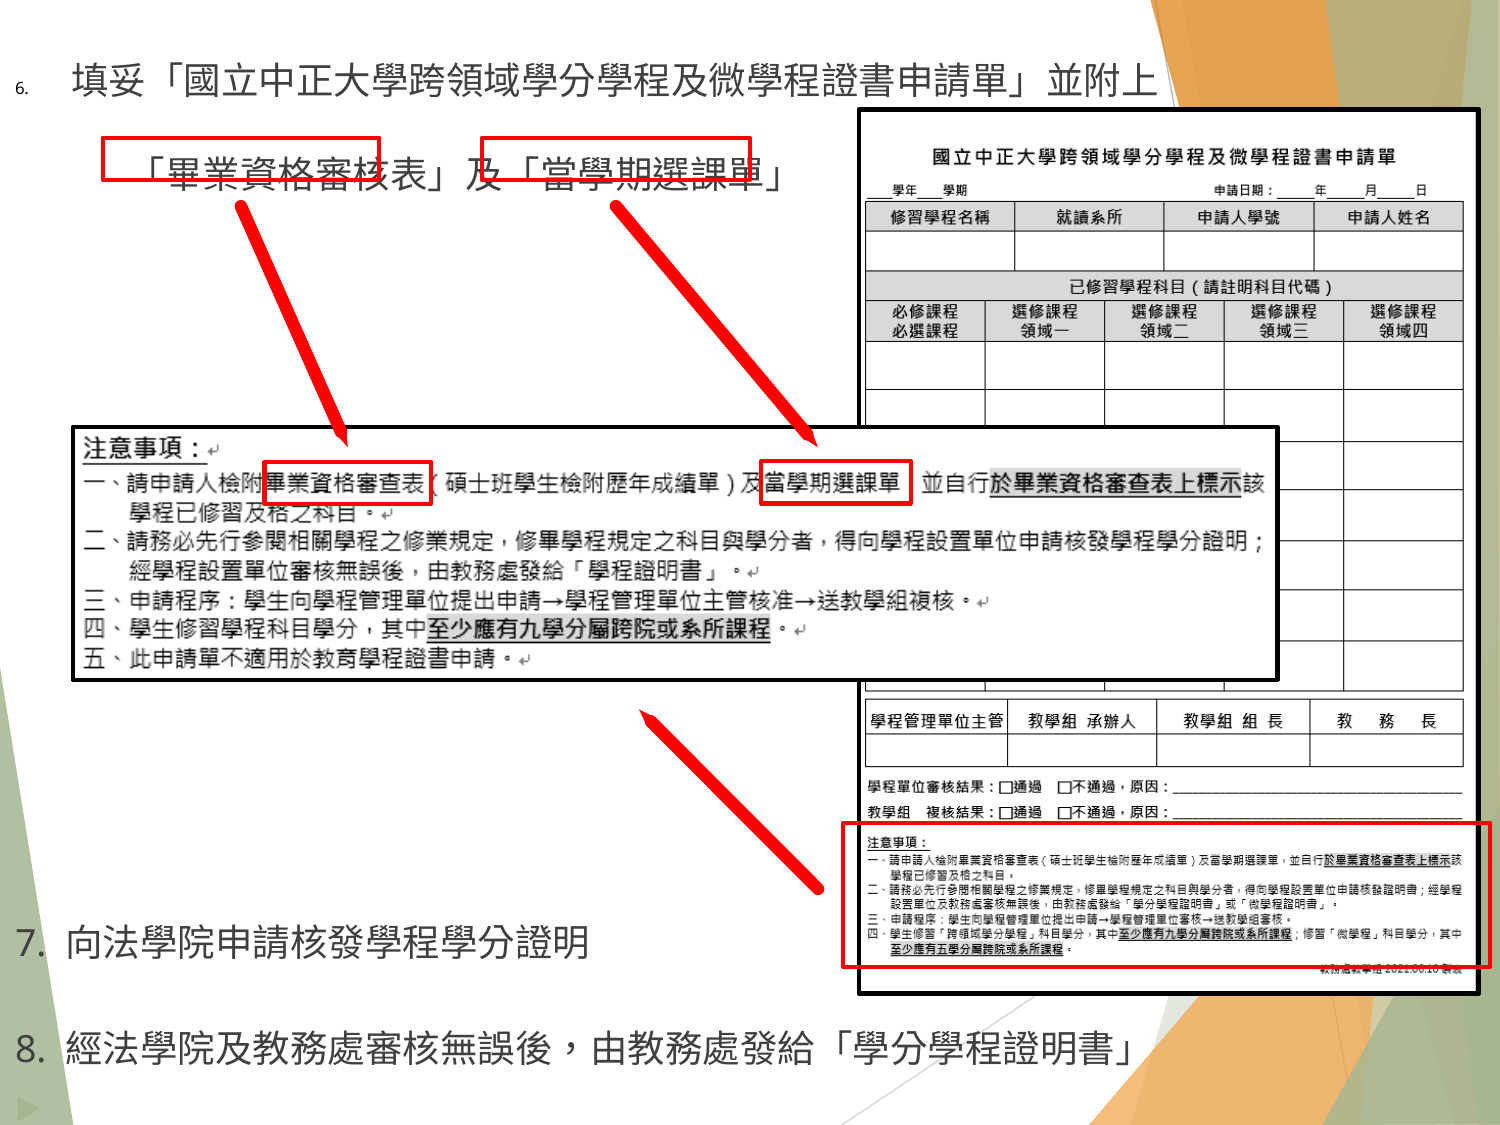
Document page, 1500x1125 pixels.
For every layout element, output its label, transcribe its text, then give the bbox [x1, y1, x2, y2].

picture [861, 825, 1477, 965]
picture [861, 111, 1477, 821]
picture [75, 429, 1276, 678]
list 填妥「國立中正大學跨領域學分學程及微學程證書申請單」並附上「畢業資格審核表」及「當學期選課單」 7. 向法學院申請核發學程學分證明 8. 經法學院及教務處審核無誤後，由教務處發給「學分學程證明書」 [0, 0, 1186, 1125]
picture [861, 969, 1477, 992]
